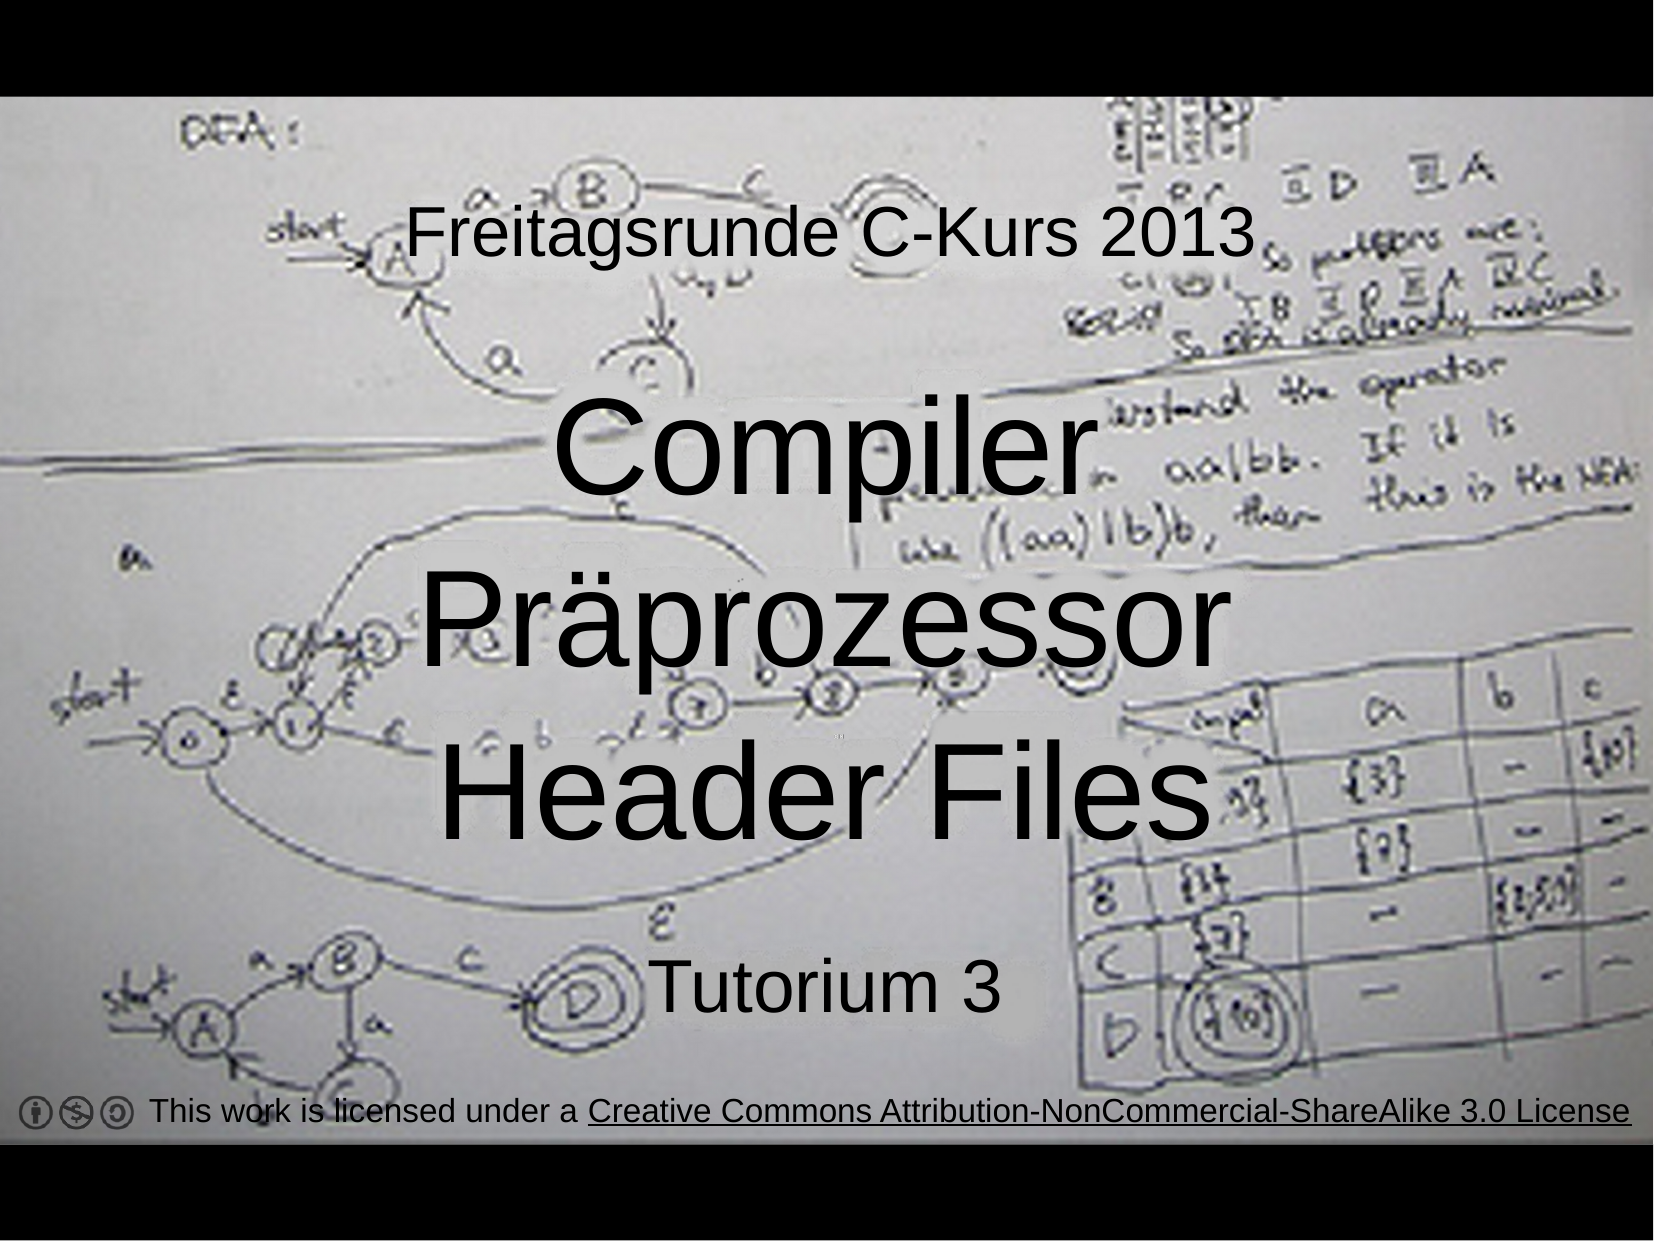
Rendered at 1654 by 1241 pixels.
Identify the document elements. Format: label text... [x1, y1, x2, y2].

picture [0, 97, 1653, 1148]
text_box [117, 204, 389, 275]
text_box This work is licensed under a Creative Commons Attribution-NonCommercial-ShareAlike 3.0 License [134, 1085, 1653, 1143]
text_box Compiler Präprozessor Header Files [401, 344, 1400, 858]
text_box [0, 0, 1653, 97]
text_box Tutorium 3 [632, 937, 1047, 1036]
text_box [1273, 204, 1542, 275]
text_box Freitagsrunde C-Kurs 2013 [389, 185, 1273, 280]
